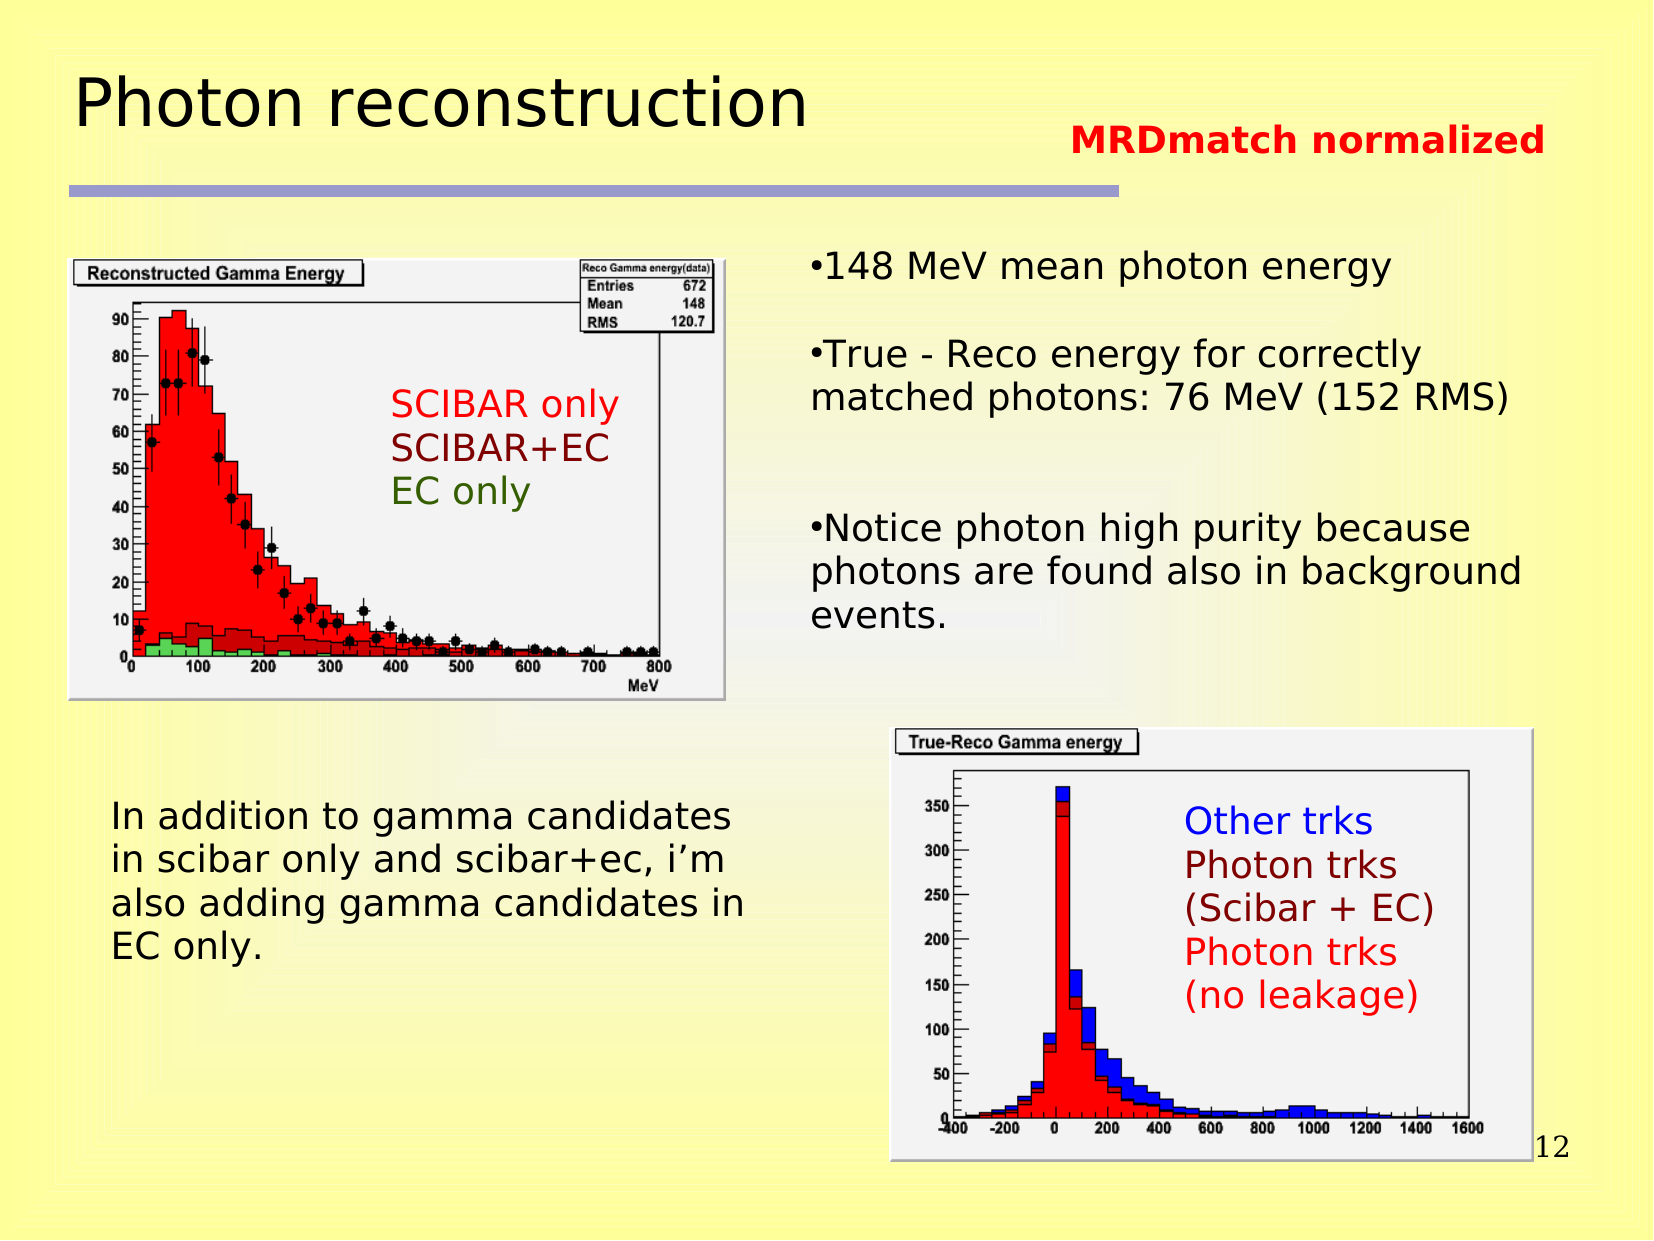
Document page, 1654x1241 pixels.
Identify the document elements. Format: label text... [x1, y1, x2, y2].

text_box SCIBAR only SCIBAR+EC EC only [375, 375, 641, 522]
text_box In addition to gamma candidates in scibar only and scibar+ec, i’m also adding gamma candidates in EC only. [95, 786, 773, 1020]
text_box 148 MeV mean photon energy True - Reco energy for correctly matched photons: 76 MeV (152 RMS) Notice photon high purity because photons are found also in background events. [795, 237, 1551, 688]
text_box Other trks Photon trks (Scibar + EC) Photon trks (no leakage) [1169, 792, 1493, 1112]
picture [889, 727, 1534, 1162]
title Photon reconstruction [73, 0, 1562, 208]
picture [67, 258, 726, 701]
text_box MRDmatch normalized [1055, 110, 1562, 170]
